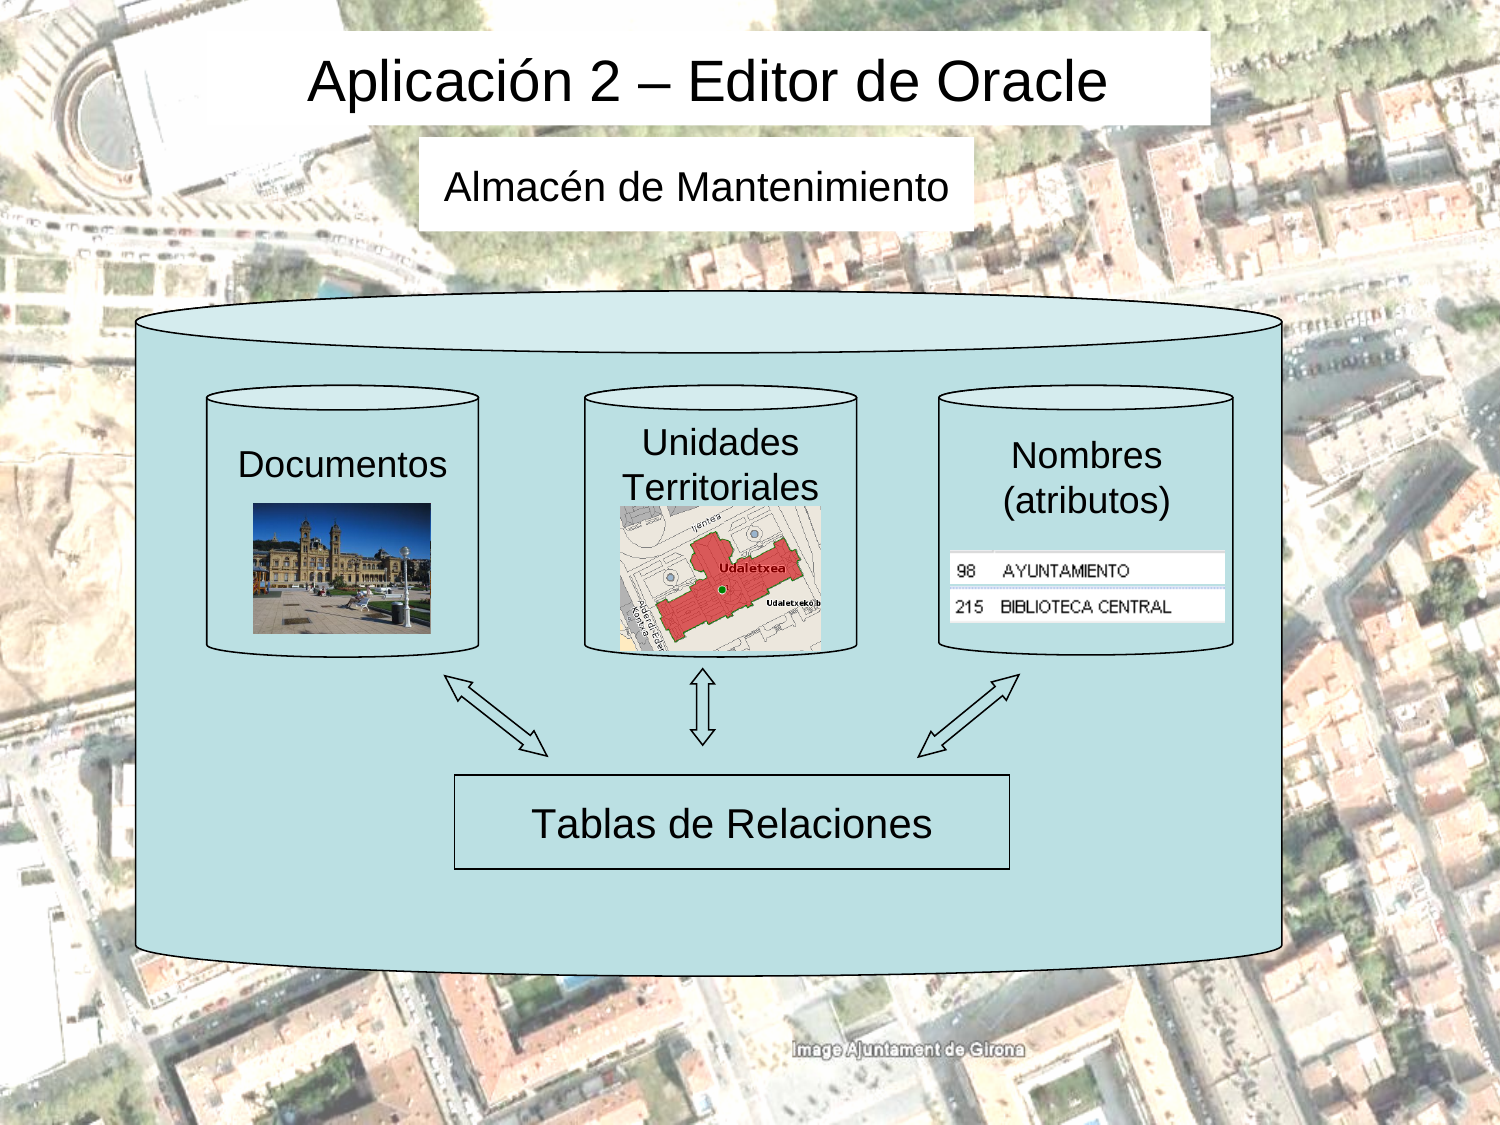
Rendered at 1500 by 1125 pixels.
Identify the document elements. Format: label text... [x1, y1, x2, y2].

text_box Documentos [183, 408, 502, 516]
text_box Almacén de Mantenimiento [419, 137, 975, 232]
text_box Unidades Territoriales (datos espaciales) [537, 439, 904, 576]
text_box [135, 323, 1282, 977]
text_box Tablas de Relaciones [454, 774, 1010, 870]
text_box Nombres (atributos) [938, 408, 1235, 544]
text_box Aplicación 2 – Editor de Oracle [206, 31, 1211, 126]
picture [0, 0, 1500, 1125]
